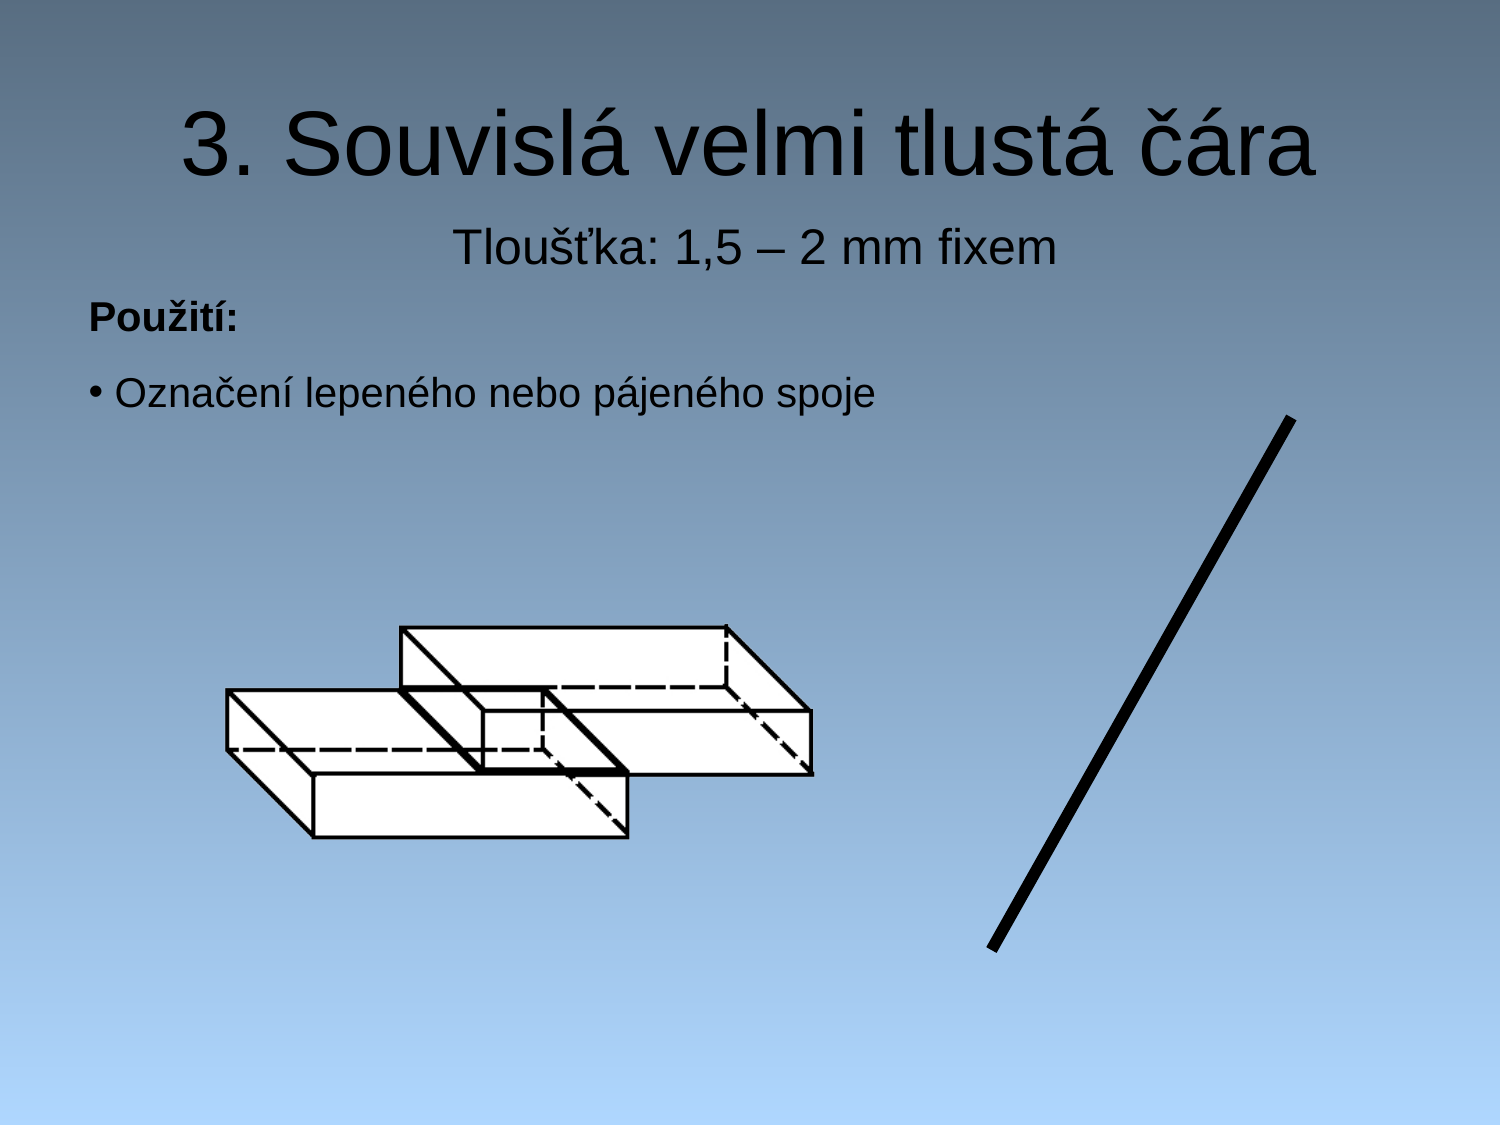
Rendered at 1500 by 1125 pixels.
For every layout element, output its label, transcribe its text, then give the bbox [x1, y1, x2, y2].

text_box Tloušťka: 1,5 ‒ 2 mm fixem [411, 206, 1101, 282]
title 3. Souvislá velmi tlustá čára [75, 45, 1426, 233]
text_box Použití: Označení lepeného nebo pájeného spoje [73, 282, 1453, 425]
picture [132, 521, 1022, 1078]
